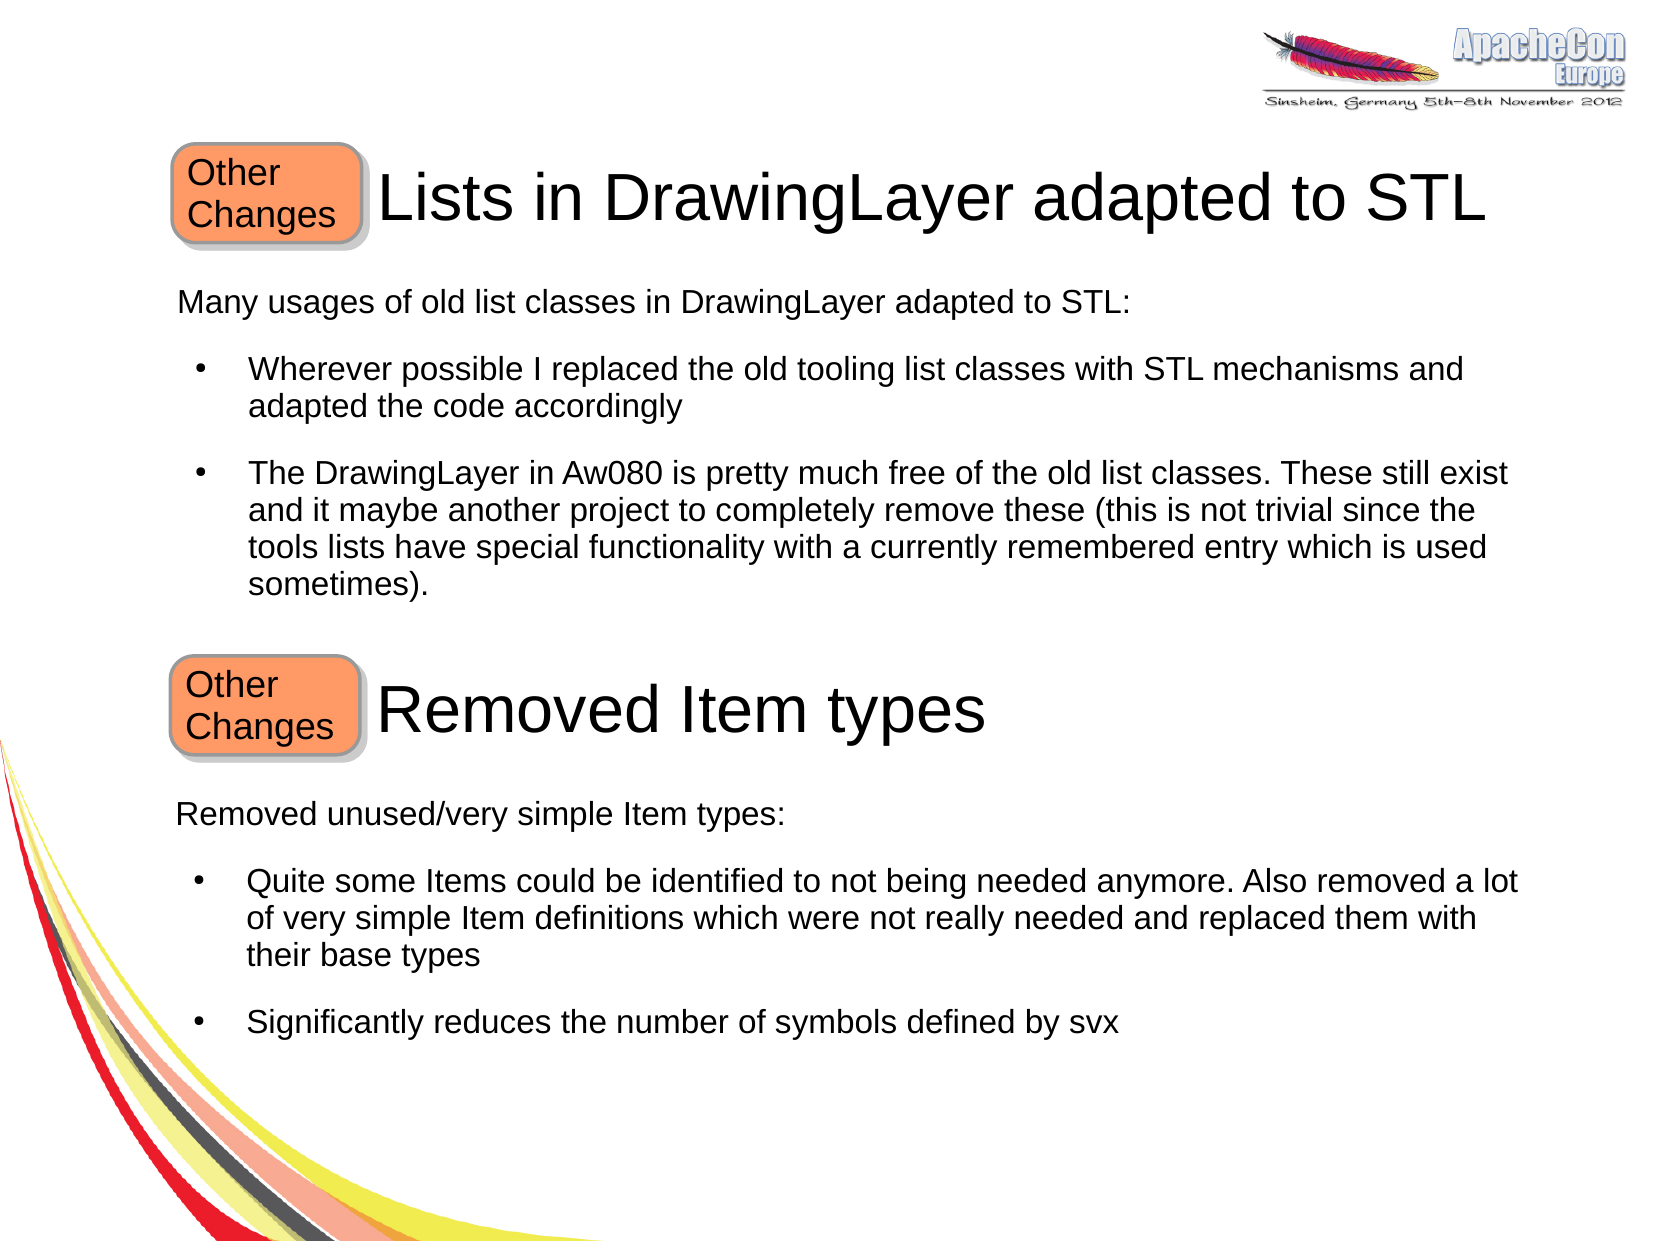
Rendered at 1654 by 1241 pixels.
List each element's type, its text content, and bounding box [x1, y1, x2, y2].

picture [0, 0, 1654, 1241]
title Removed Item types [375, 661, 1528, 759]
text_box Other Changes [172, 143, 362, 243]
title Lists in DrawingLayer adapted to STL [377, 148, 1530, 247]
list Removed unused/very simple Item types: Quite some Items could be identified to not being needed anymore. Also removed a lot of very simple Item definitions which were not really needed and replaced them with their base types Significantly reduces the number of symbols defined by svx [175, 795, 1534, 1093]
list Many usages of old list classes in DrawingLayer adapted to STL: Wherever possible I replaced the old tooling list classes with STL mechanisms and adapted the code accordingly The DrawingLayer in Aw080 is pretty much free of the old list classes. These still exist and it maybe another project to completely remove these (this is not trivial since the tools lists have special functionality with a currently remembered entry which is used sometimes). [177, 283, 1536, 621]
text_box Other Changes [170, 655, 360, 755]
